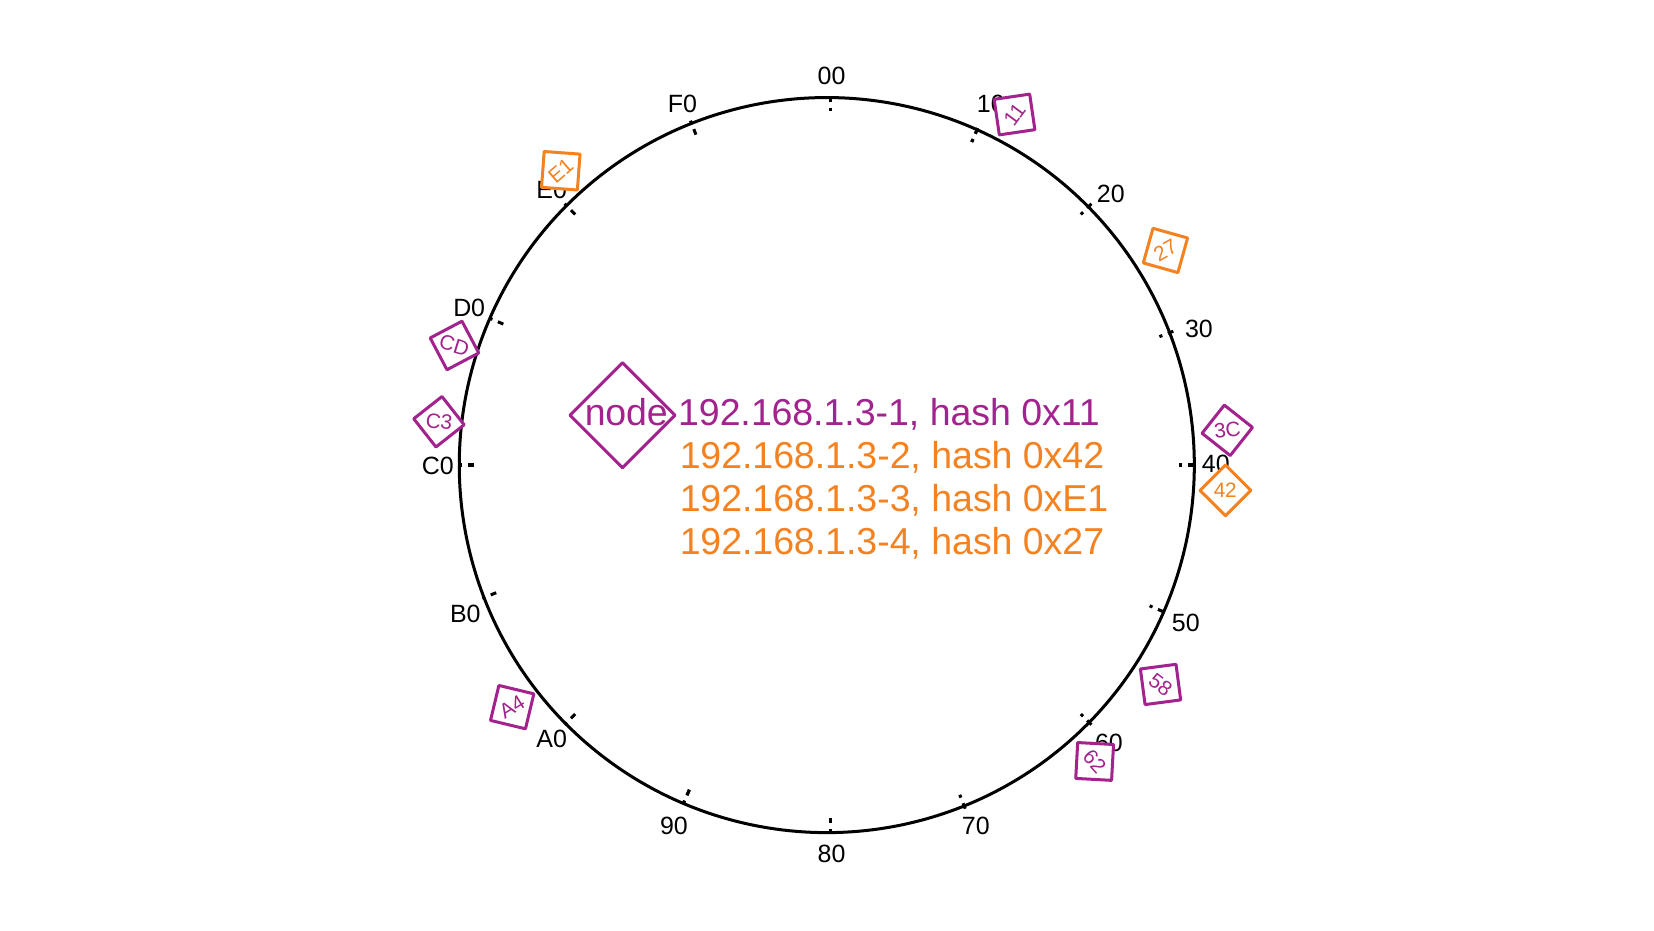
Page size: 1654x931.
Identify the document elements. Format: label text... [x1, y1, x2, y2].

text_box 192.168.1.3-3, hash 0xE1 [664, 470, 1126, 513]
text_box C0 [421, 451, 455, 481]
text_box 30 [1185, 315, 1214, 344]
text_box 00 [817, 61, 846, 91]
text_box 11 [994, 94, 1035, 135]
text_box A4 [490, 685, 534, 729]
text_box 80 [817, 840, 846, 869]
text_box 40 [1201, 450, 1231, 479]
text_box B0 [450, 600, 481, 629]
text_box 70 [961, 811, 991, 841]
text_box 62 [1075, 742, 1114, 781]
text_box C3 [413, 396, 465, 447]
text_box node 192.168.1.3-1, hash 0x11 [570, 383, 1115, 441]
text_box 20 [1096, 180, 1126, 209]
text_box 58 [1140, 664, 1181, 705]
text_box 192.168.1.3-4, hash 0x27 [664, 513, 1126, 571]
text_box 192.168.1.3-2, hash 0x42 [664, 426, 1126, 470]
text_box 10 [976, 90, 1006, 119]
text_box 27 [1143, 228, 1188, 273]
text_box E0 [536, 175, 568, 204]
text_box 60 [1095, 729, 1124, 758]
text_box 42 [1200, 465, 1251, 516]
text_box 3C [1202, 405, 1253, 456]
text_box D0 [453, 294, 486, 323]
text_box A0 [536, 724, 568, 753]
text_box E1 [541, 151, 581, 190]
text_box 90 [660, 811, 689, 841]
text_box CD [430, 321, 479, 370]
text_box 50 [1171, 609, 1201, 638]
text_box F0 [667, 90, 698, 119]
